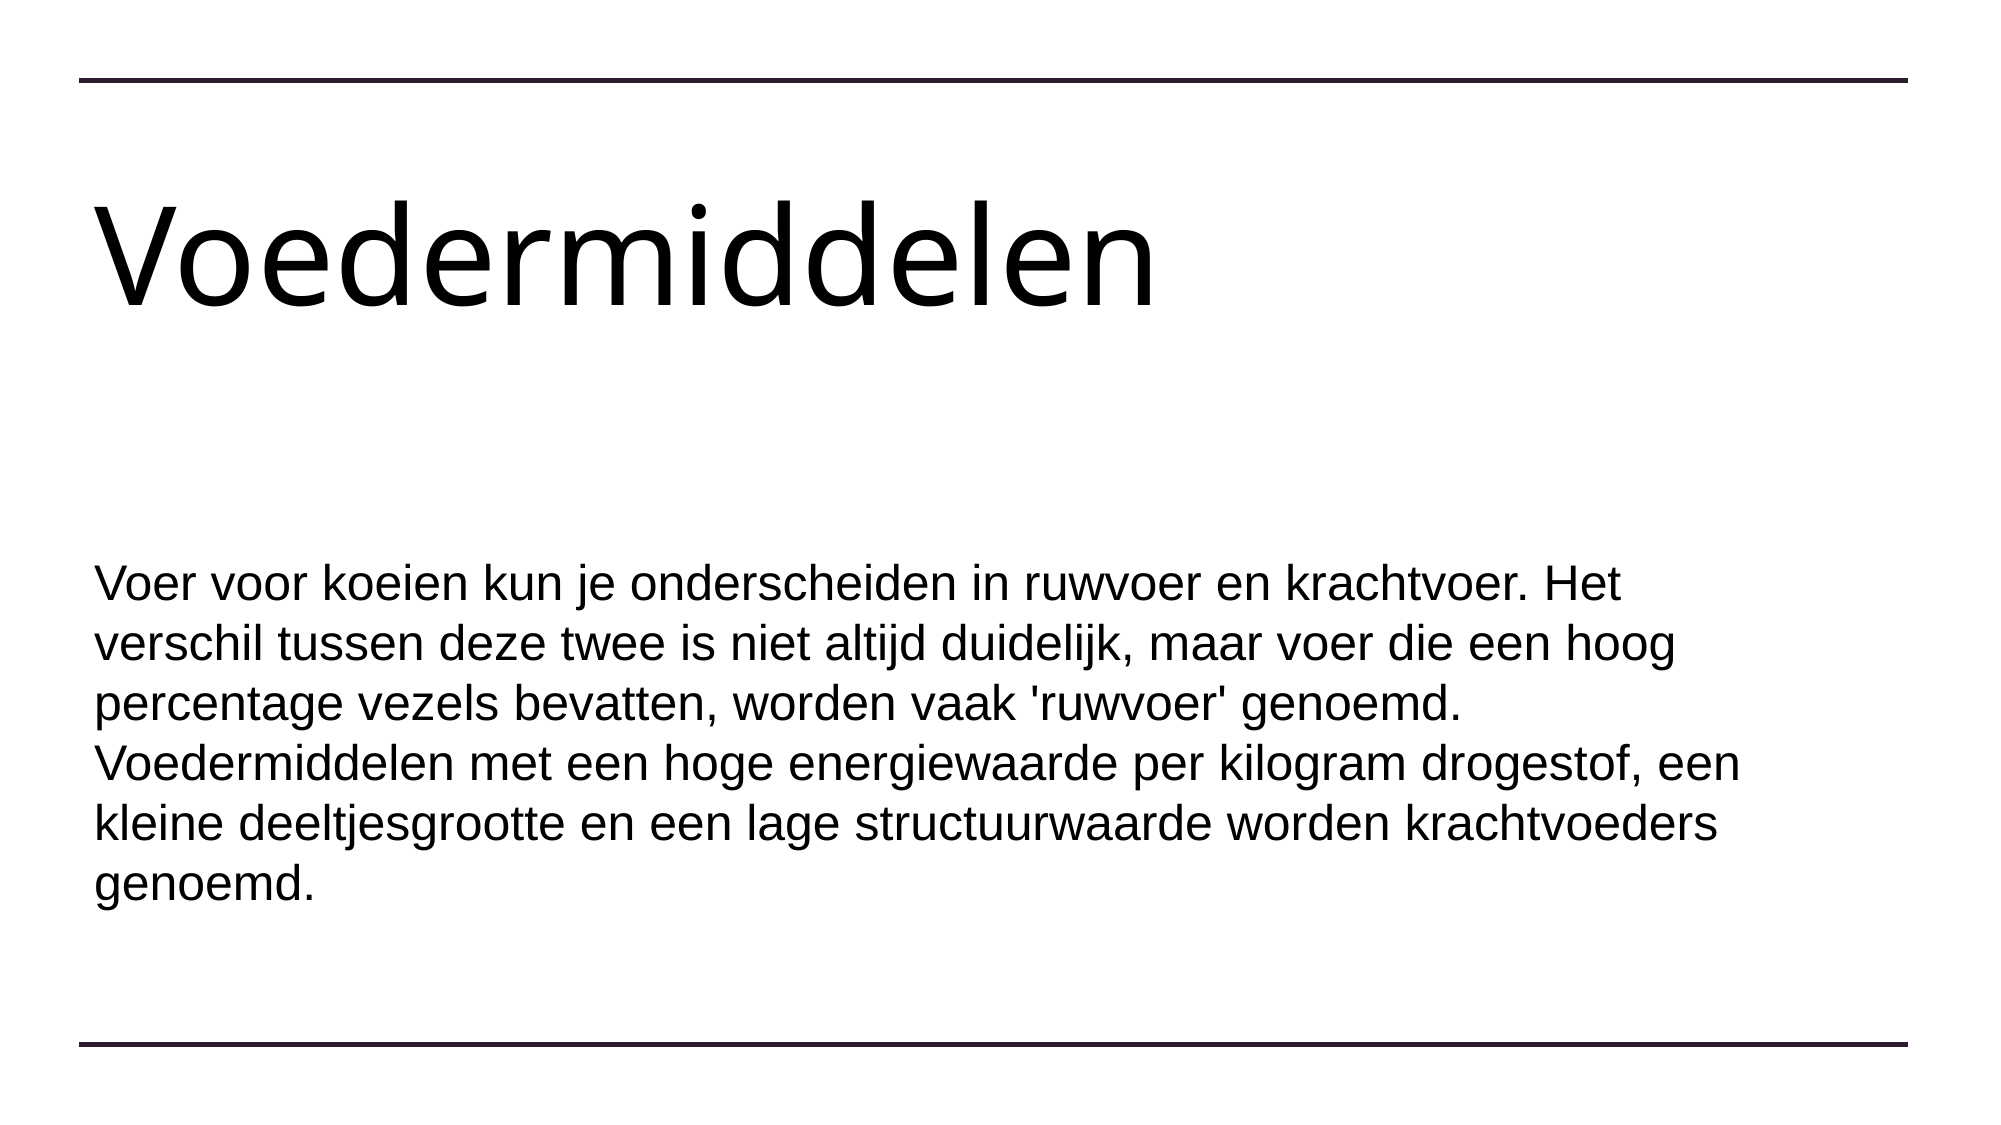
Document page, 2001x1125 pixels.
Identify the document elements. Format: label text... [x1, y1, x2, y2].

title Voedermiddelen [79, 160, 1824, 321]
list Voer voor koeien kun je onderscheiden in ruwvoer en krachtvoer. Het verschil tussen deze twee is niet altijd duidelijk, maar voer die een hoog percentage vezels bevatten, worden vaak 'ruwvoer' genoemd. Voedermiddelen met een hoge energiewaarde per kilogram drogestof, een kleine deeltjesgrootte en een lage structuurwaarde worden krachtvoeders genoemd. [79, 542, 1803, 965]
